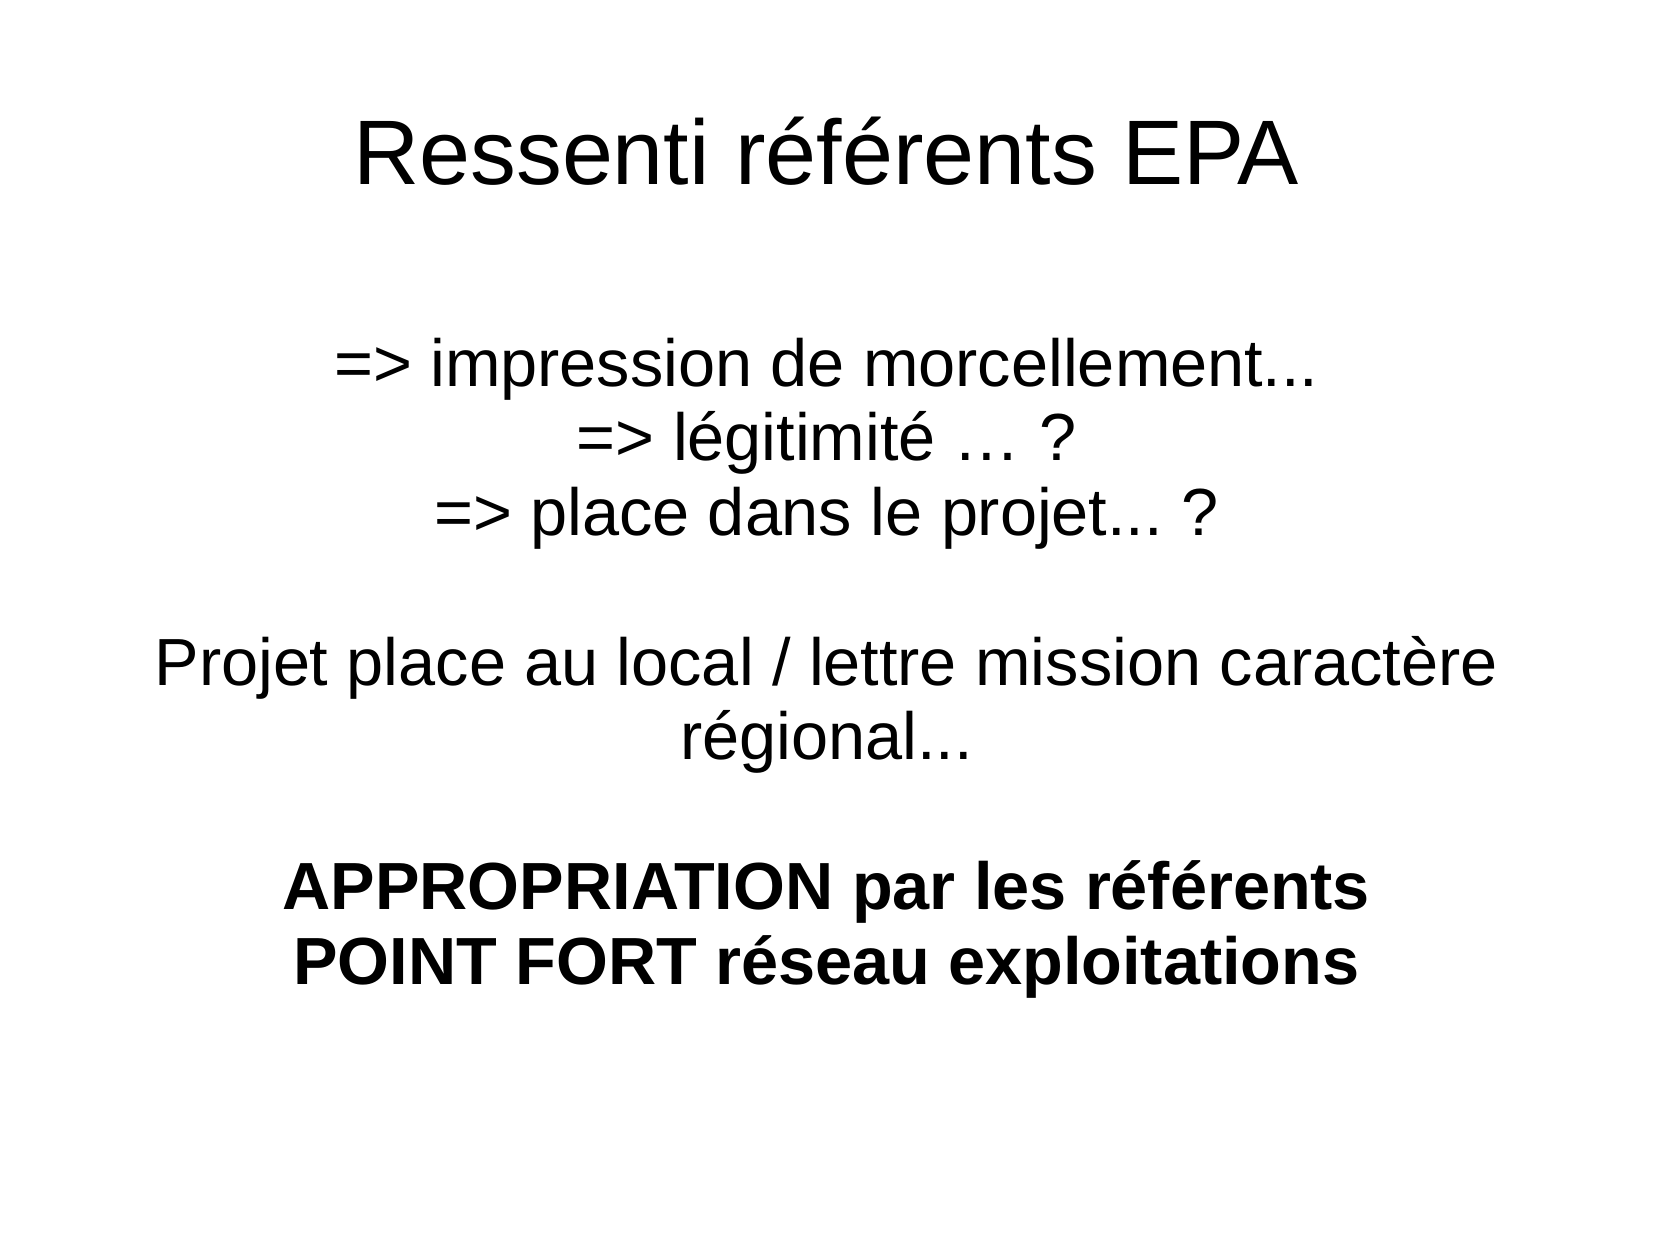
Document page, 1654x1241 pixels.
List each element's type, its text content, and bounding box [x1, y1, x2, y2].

title Ressenti référents EPA [82, 49, 1571, 257]
subtitle => impression de morcellement... => légitimité … ? => place dans le projet... ? Projet place au local / lettre mission caractère régional... APPROPRIATION par les référents POINT FORT réseau exploitations [82, 290, 1571, 1109]
